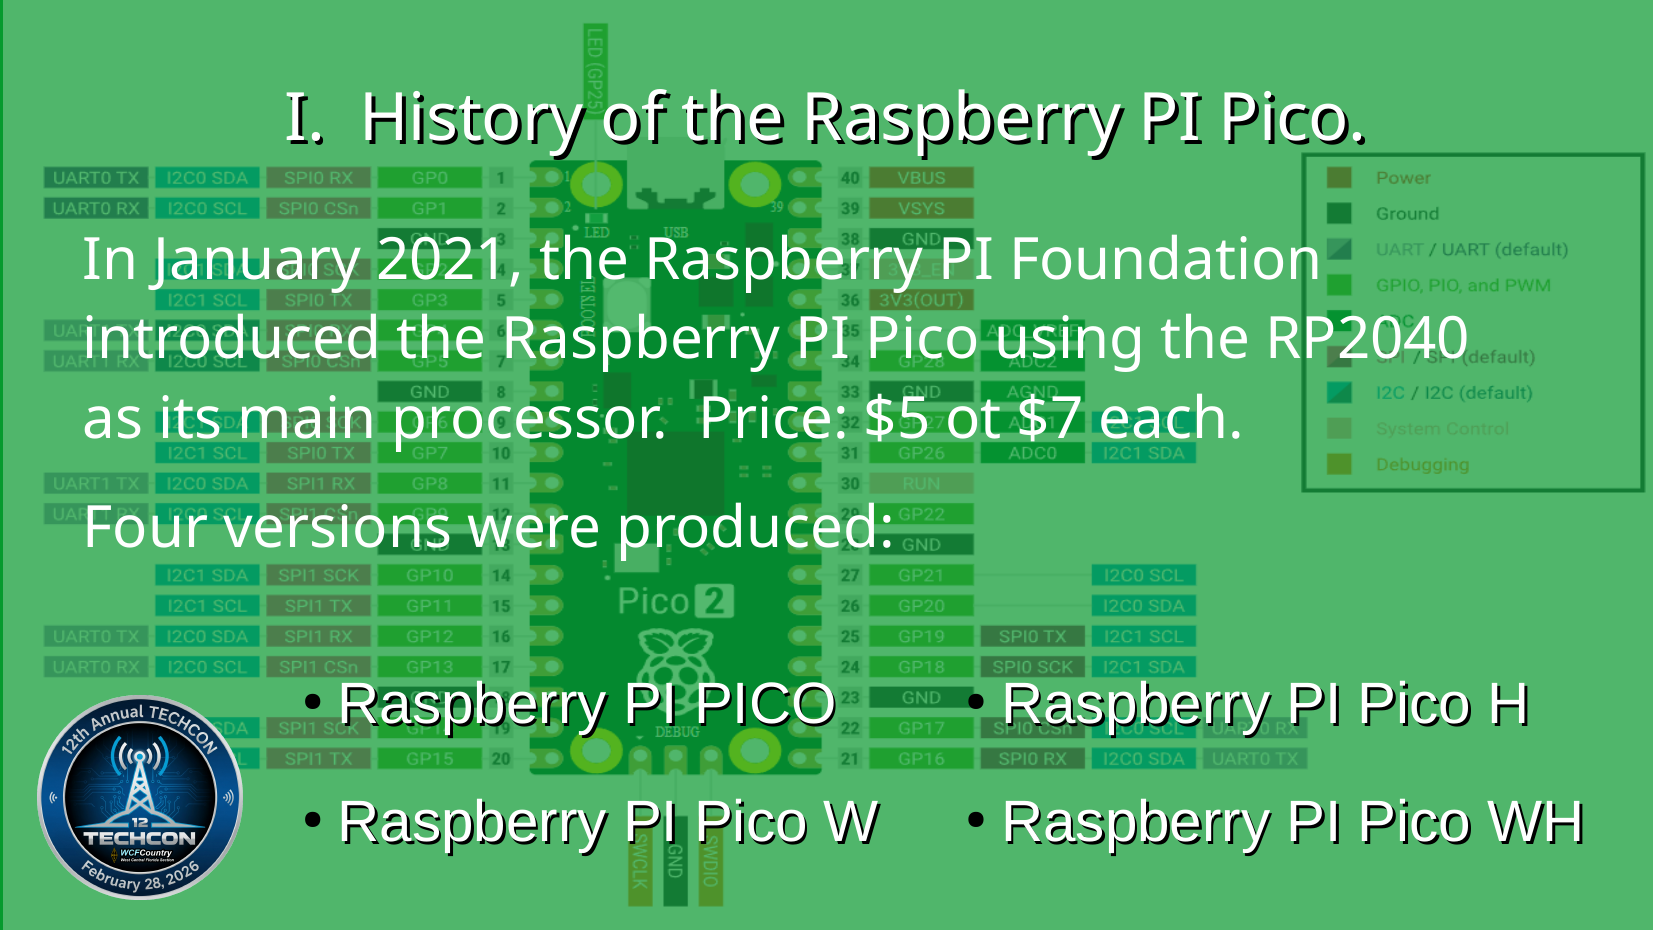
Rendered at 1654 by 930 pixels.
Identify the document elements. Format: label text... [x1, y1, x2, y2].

table_header Raspberry PI PICO [288, 644, 951, 762]
table_cell Raspberry PI Pico W [288, 762, 951, 880]
title I. History of the Raspberry PI Pico. [82, 37, 1571, 193]
list In January 2021, the Raspberry PI Foundation introduced the Raspberry PI Pico using the RP2040 as its main processor. Price: $5 ot $7 each. Four versions were produced: [82, 217, 1538, 757]
table_header Raspberry PI Pico H [951, 644, 1600, 762]
picture [37, 695, 243, 900]
table_cell Raspberry PI Pico WH [951, 762, 1600, 880]
